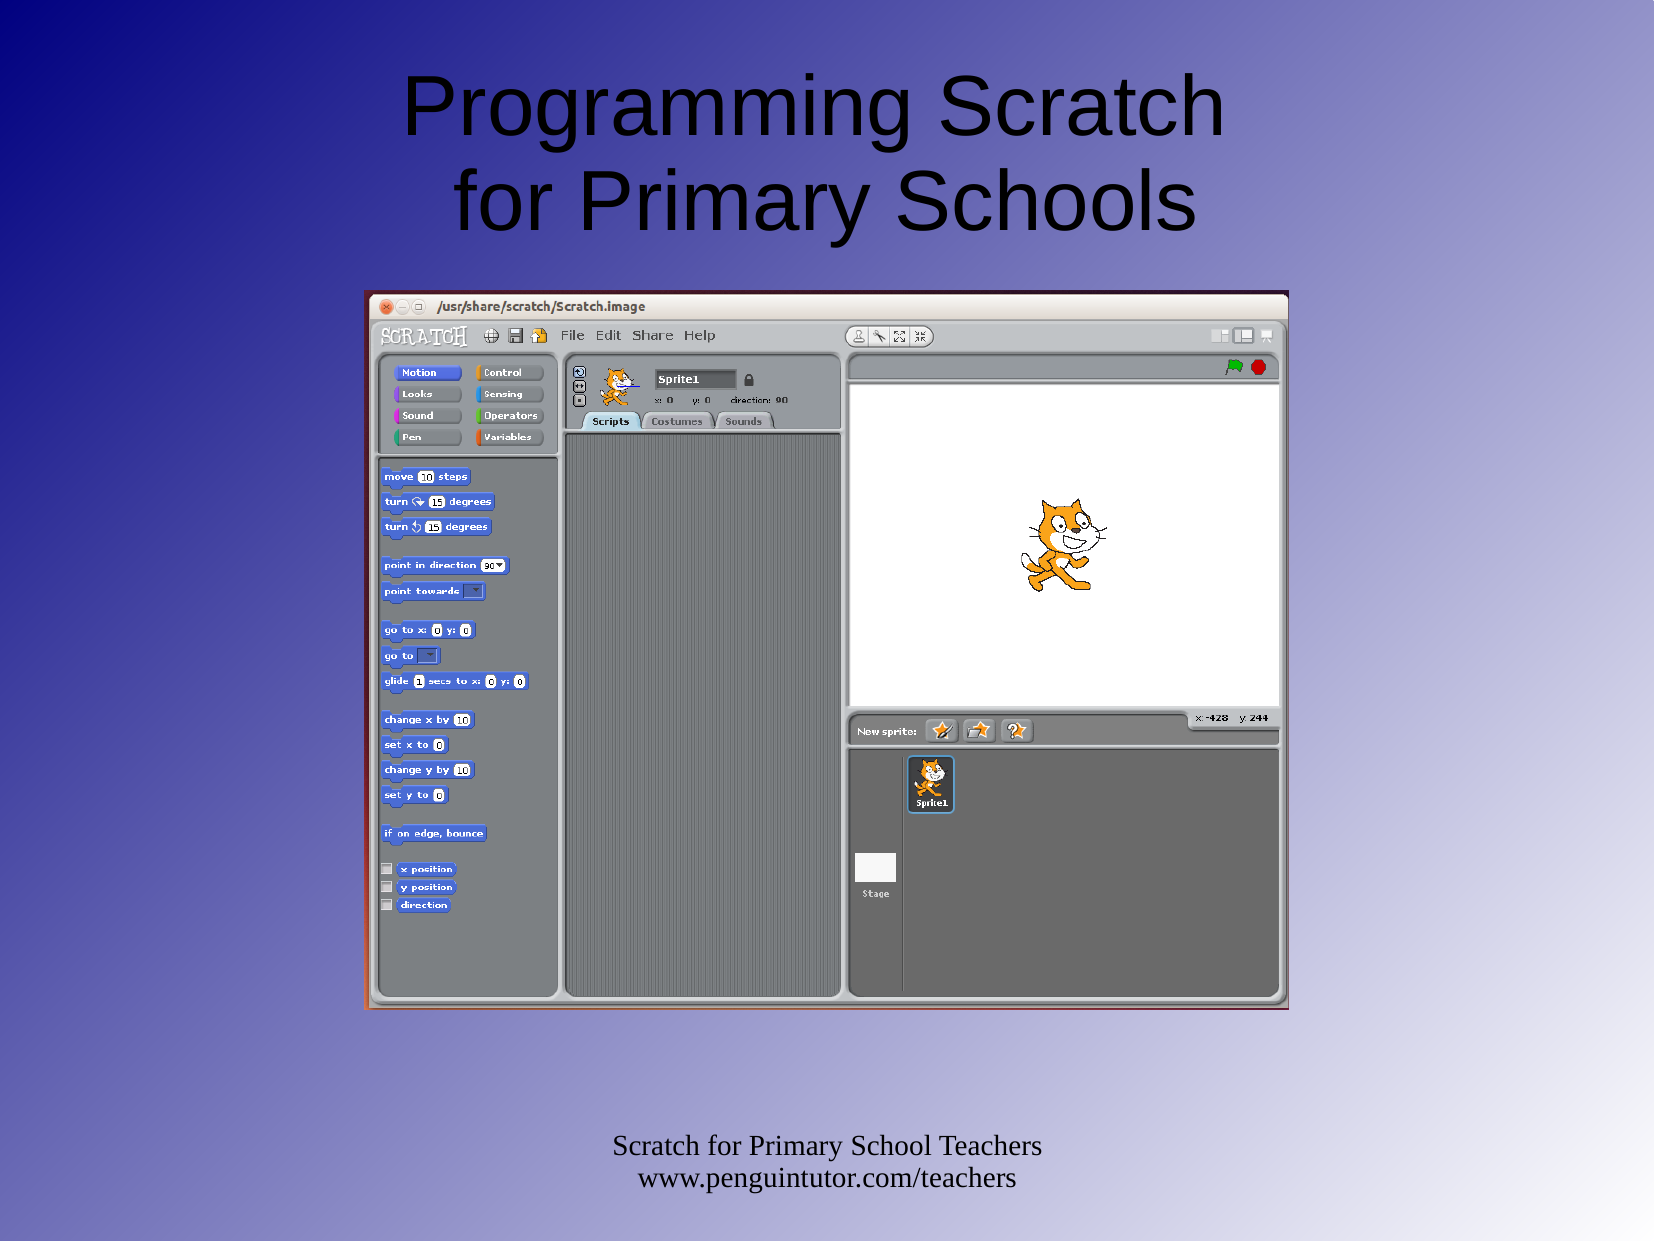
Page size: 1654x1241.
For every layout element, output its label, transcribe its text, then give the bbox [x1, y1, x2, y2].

title Programming Scratch for Primary Schools [82, 49, 1571, 257]
picture [364, 290, 1289, 1010]
